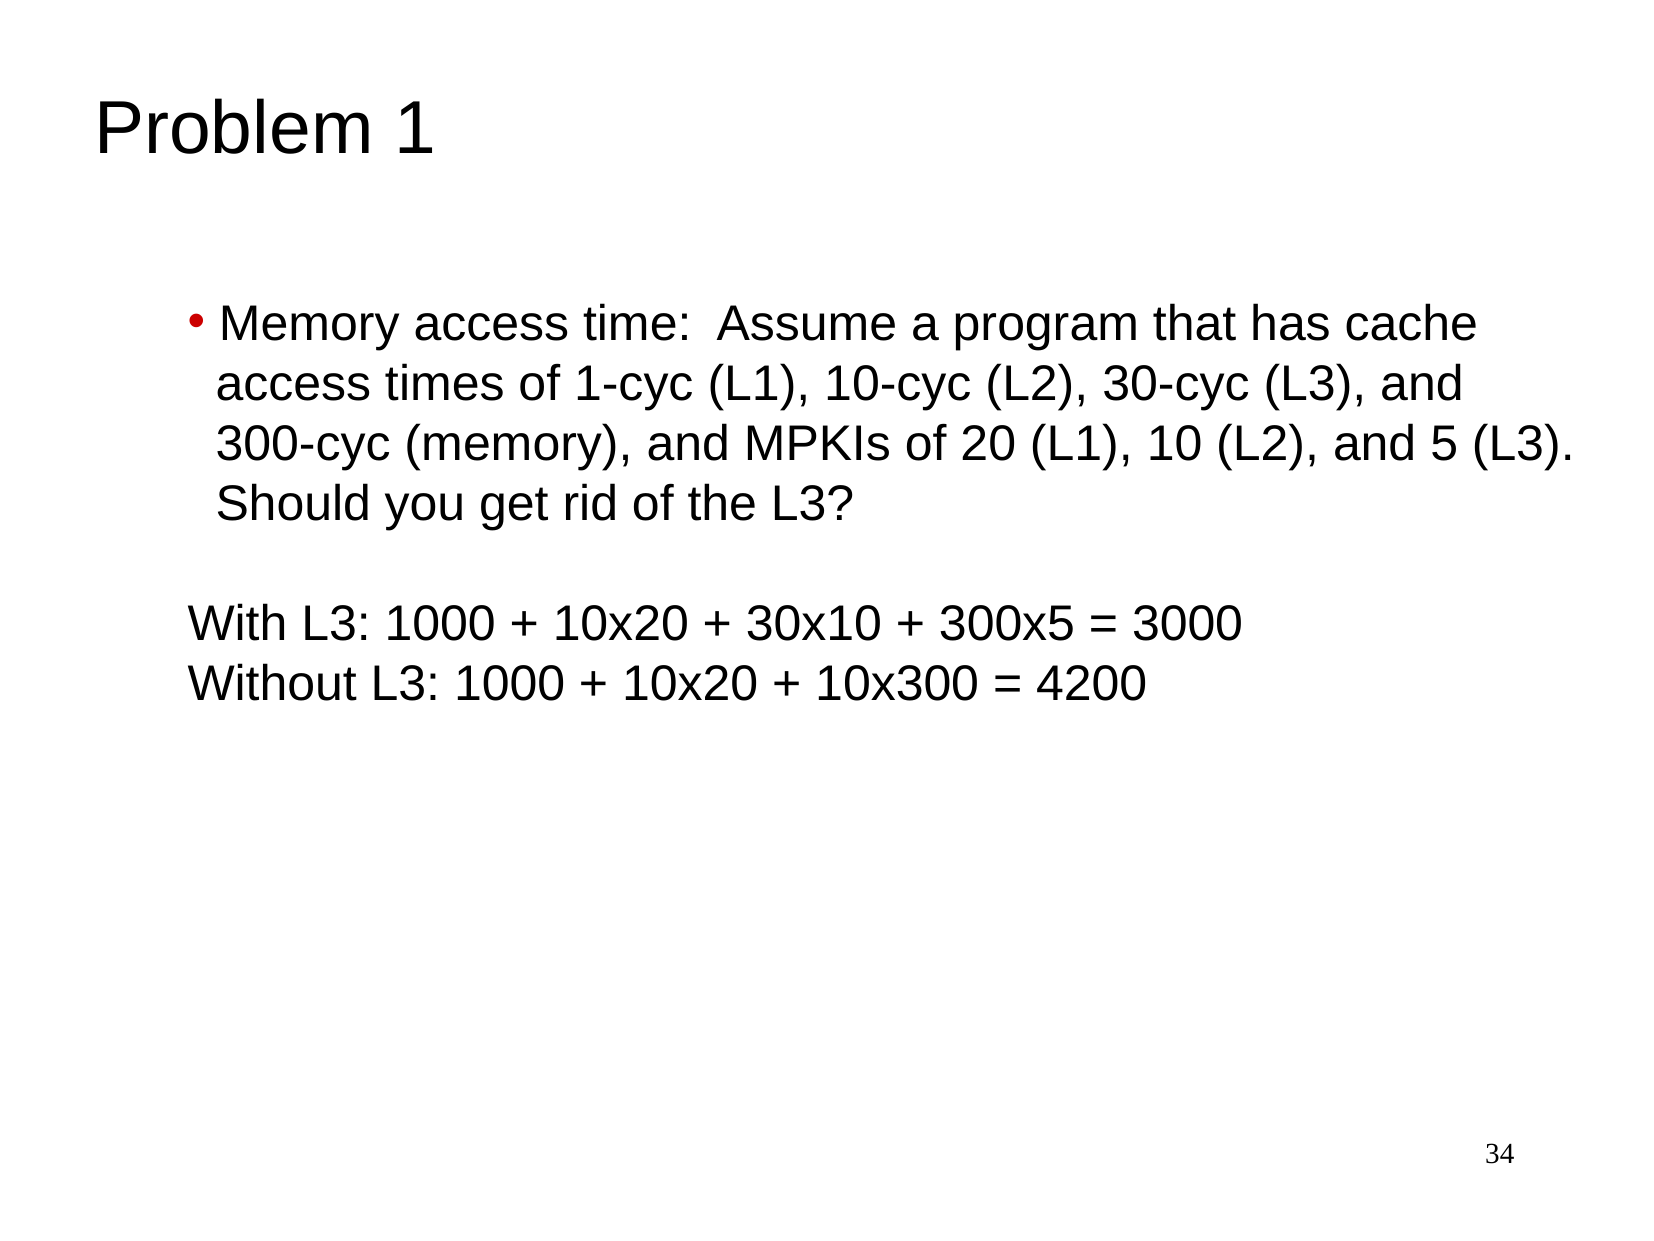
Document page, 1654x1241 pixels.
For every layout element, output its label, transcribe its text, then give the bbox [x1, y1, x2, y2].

text_box <number> [1184, 1129, 1530, 1213]
text_box Problem 1 [79, 71, 452, 177]
text_box Memory access time: Assume a program that has cache access times of 1-cyc (L1), 10-cyc (L2), 30-cyc (L3), and 300-cyc (memory), and MPKIs of 20 (L1), 10 (L2), and 5 (L3). Should you get rid of the L3? With L3: 1000 + 10x20 + 30x10 + 300x5 = 3000 Without L3: 1000 + 10x20 + 10x300 = 4200 [172, 282, 1592, 719]
